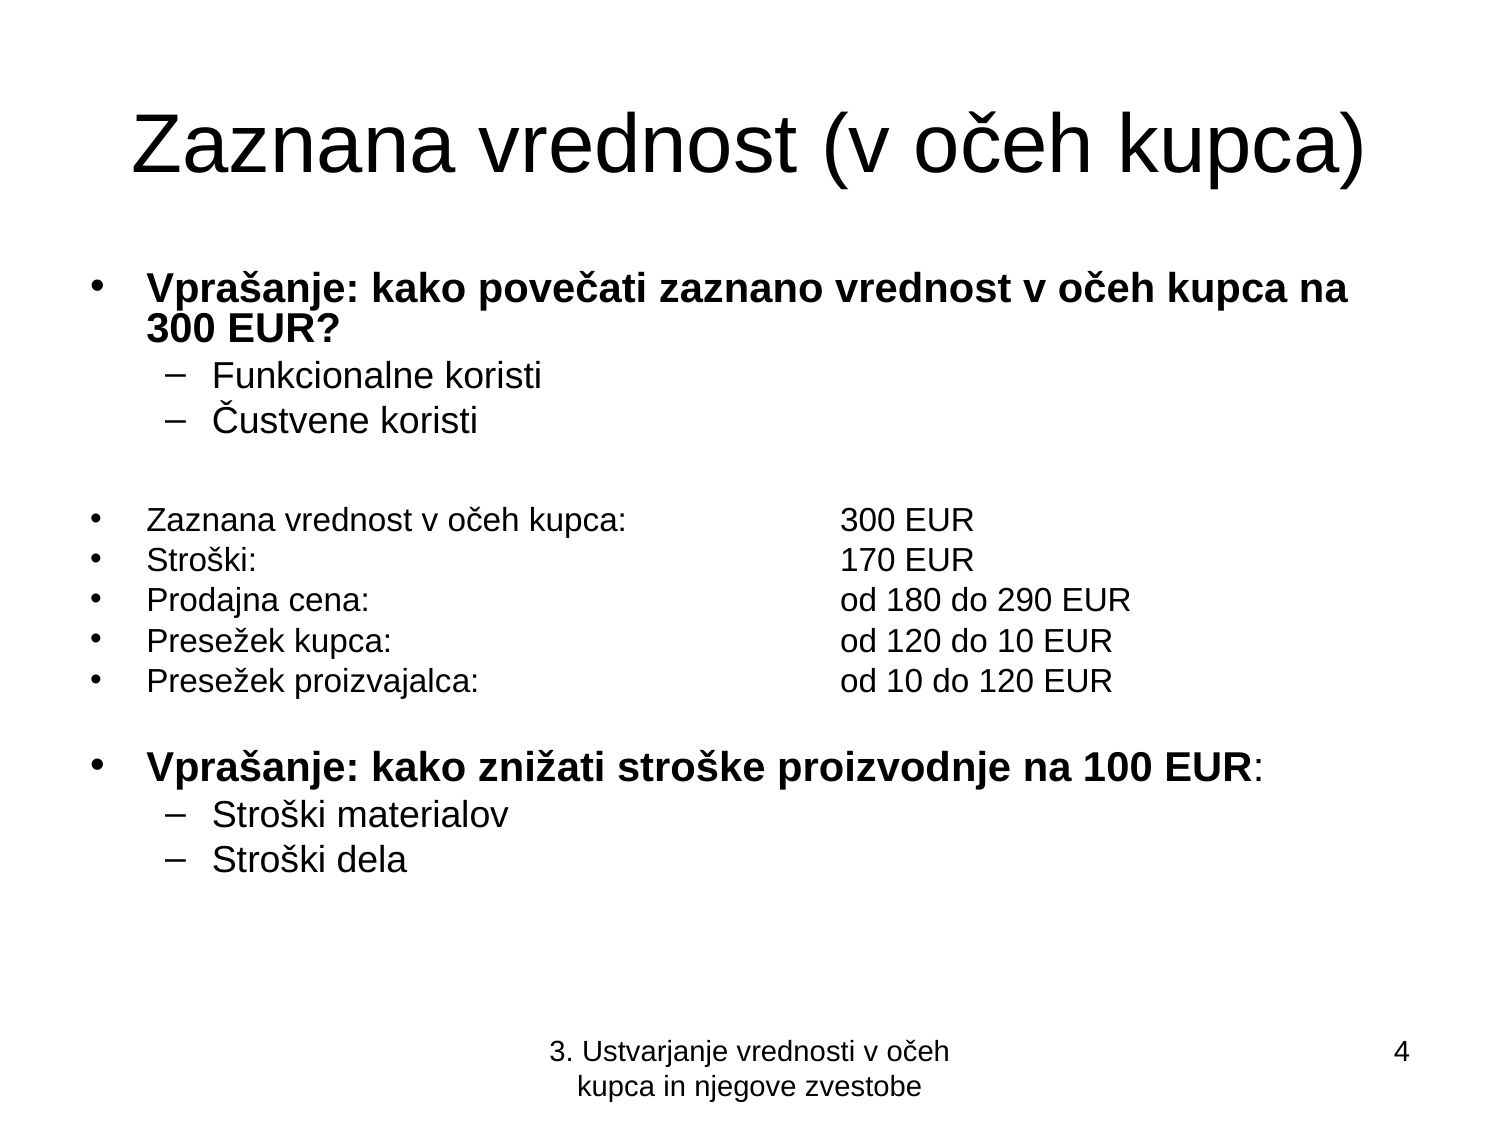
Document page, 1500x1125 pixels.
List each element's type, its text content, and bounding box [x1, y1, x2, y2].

text_box 3. Ustvarjanje vrednosti v očeh kupca in njegove zvestobe [512, 1024, 988, 1103]
text_box <number> [1074, 1024, 1426, 1103]
list Vprašanje: kako povečati zaznano vrednost v očeh kupca na 300 EUR? Funkcionalne koristi Čustvene koristi Zaznana vrednost v očeh kupca: 300 EUR Stroški: 170 EUR Prodajna cena: od 180 do 290 EUR Presežek kupca: od 120 do 10 EUR Presežek proizvajalca: od 10 do 120 EUR Vprašanje: kako znižati stroške proizvodnje na 100 EUR: Stroški materialov Stroški dela [75, 262, 1426, 1006]
title Zaznana vrednost (v očeh kupca) [75, 45, 1426, 233]
